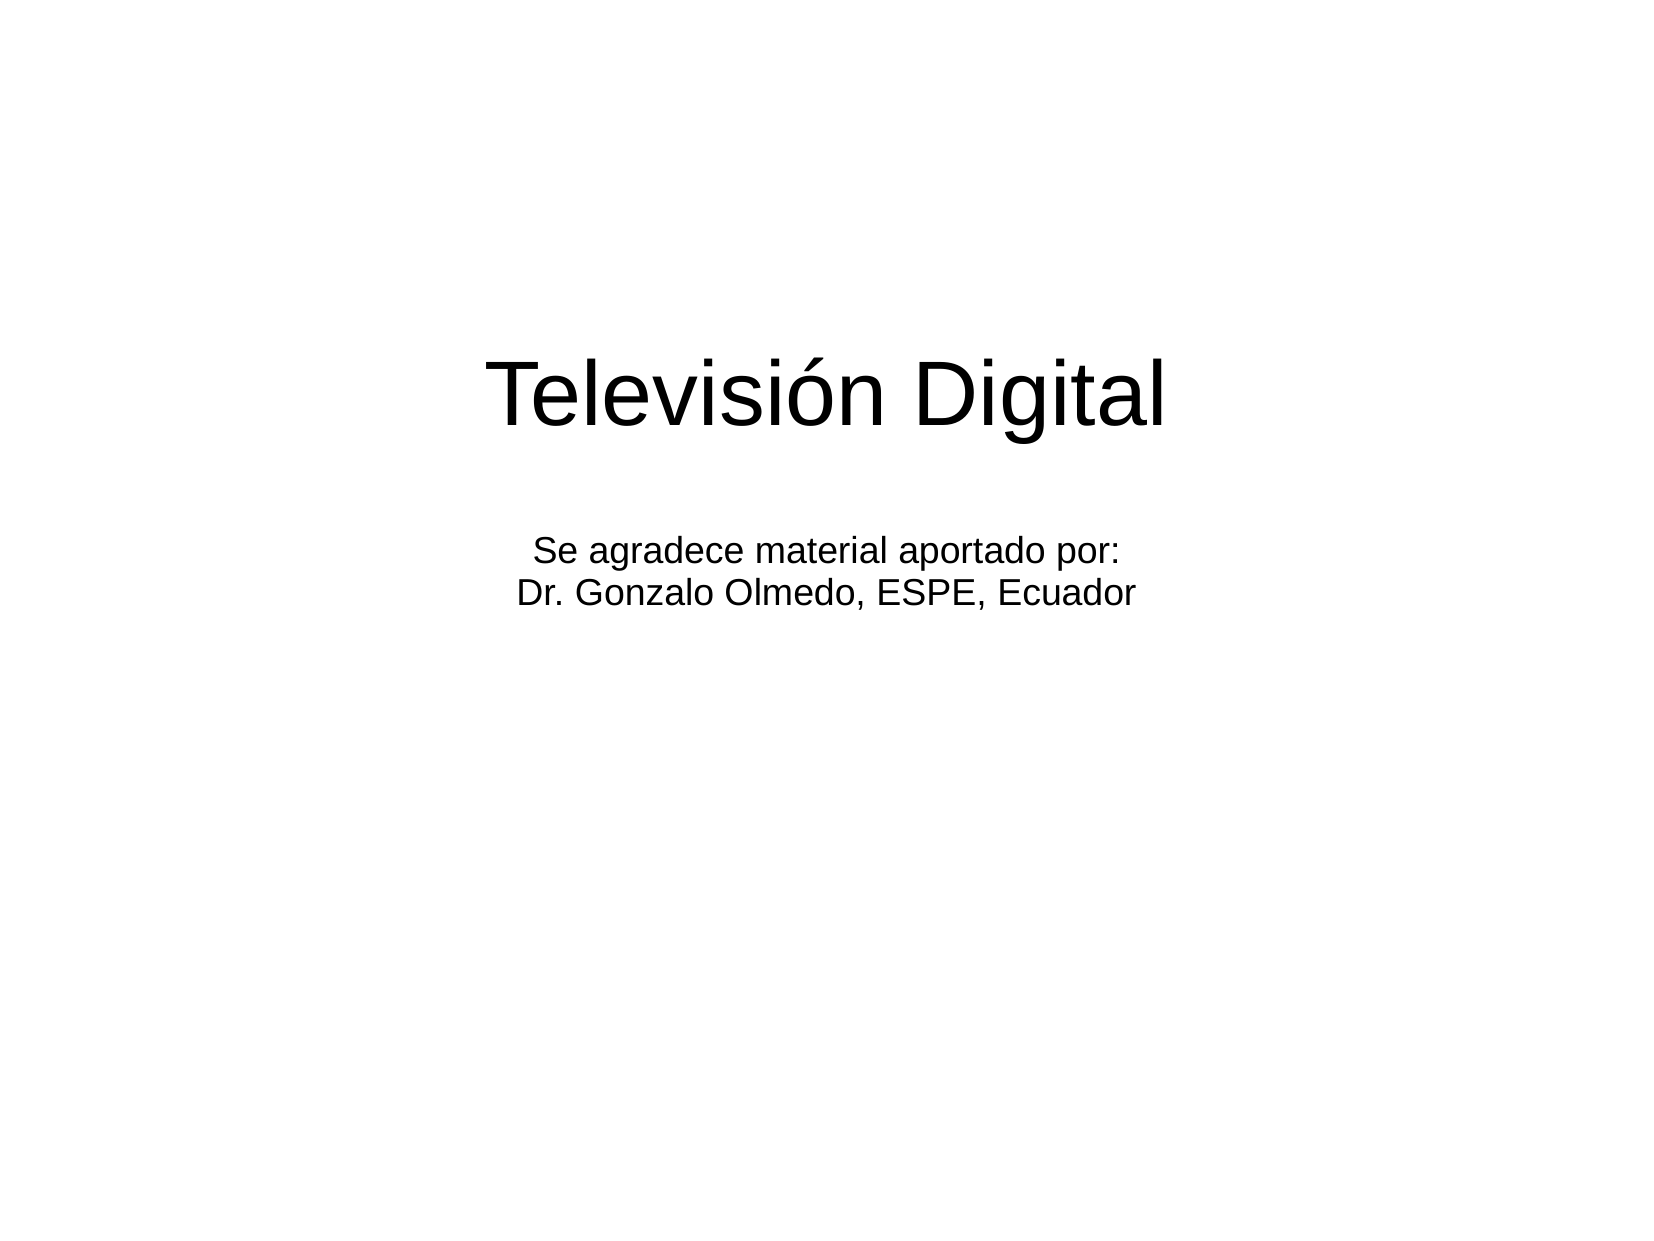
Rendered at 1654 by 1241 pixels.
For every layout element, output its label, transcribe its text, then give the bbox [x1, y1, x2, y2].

subtitle Televisión Digital Se agradece material aportado por: Dr. Gonzalo Olmedo, ESPE, Ecuador [82, 49, 1571, 1010]
